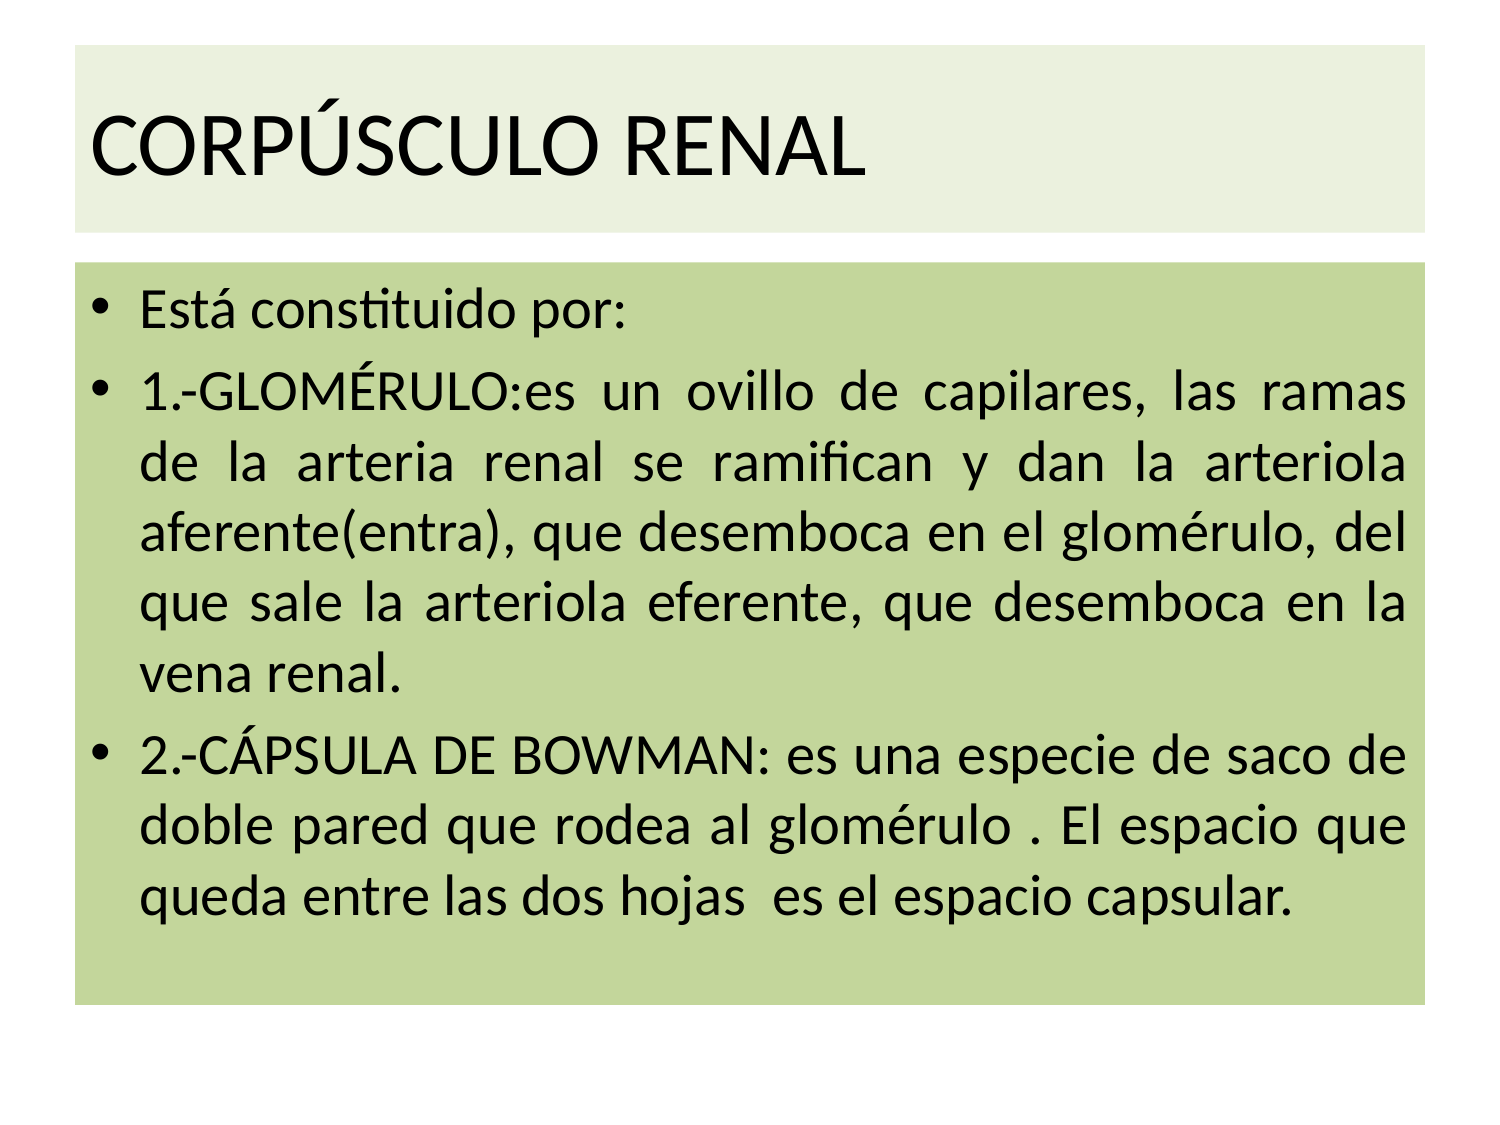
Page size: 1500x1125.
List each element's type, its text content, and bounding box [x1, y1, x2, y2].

list Está constituido por: 1.-GLOMÉRULO:es un ovillo de capilares, las ramas de la arteria renal se ramifican y dan la arteriola aferente(entra), que desemboca en el glomérulo, del que sale la arteriola eferente, que desemboca en la vena renal. 2.-CÁPSULA DE BOWMAN: es una especie de saco de doble pared que rodea al glomérulo . El espacio que queda entre las dos hojas es el espacio capsular. [75, 262, 1425, 1005]
title CORPÚSCULO RENAL [75, 45, 1425, 233]
